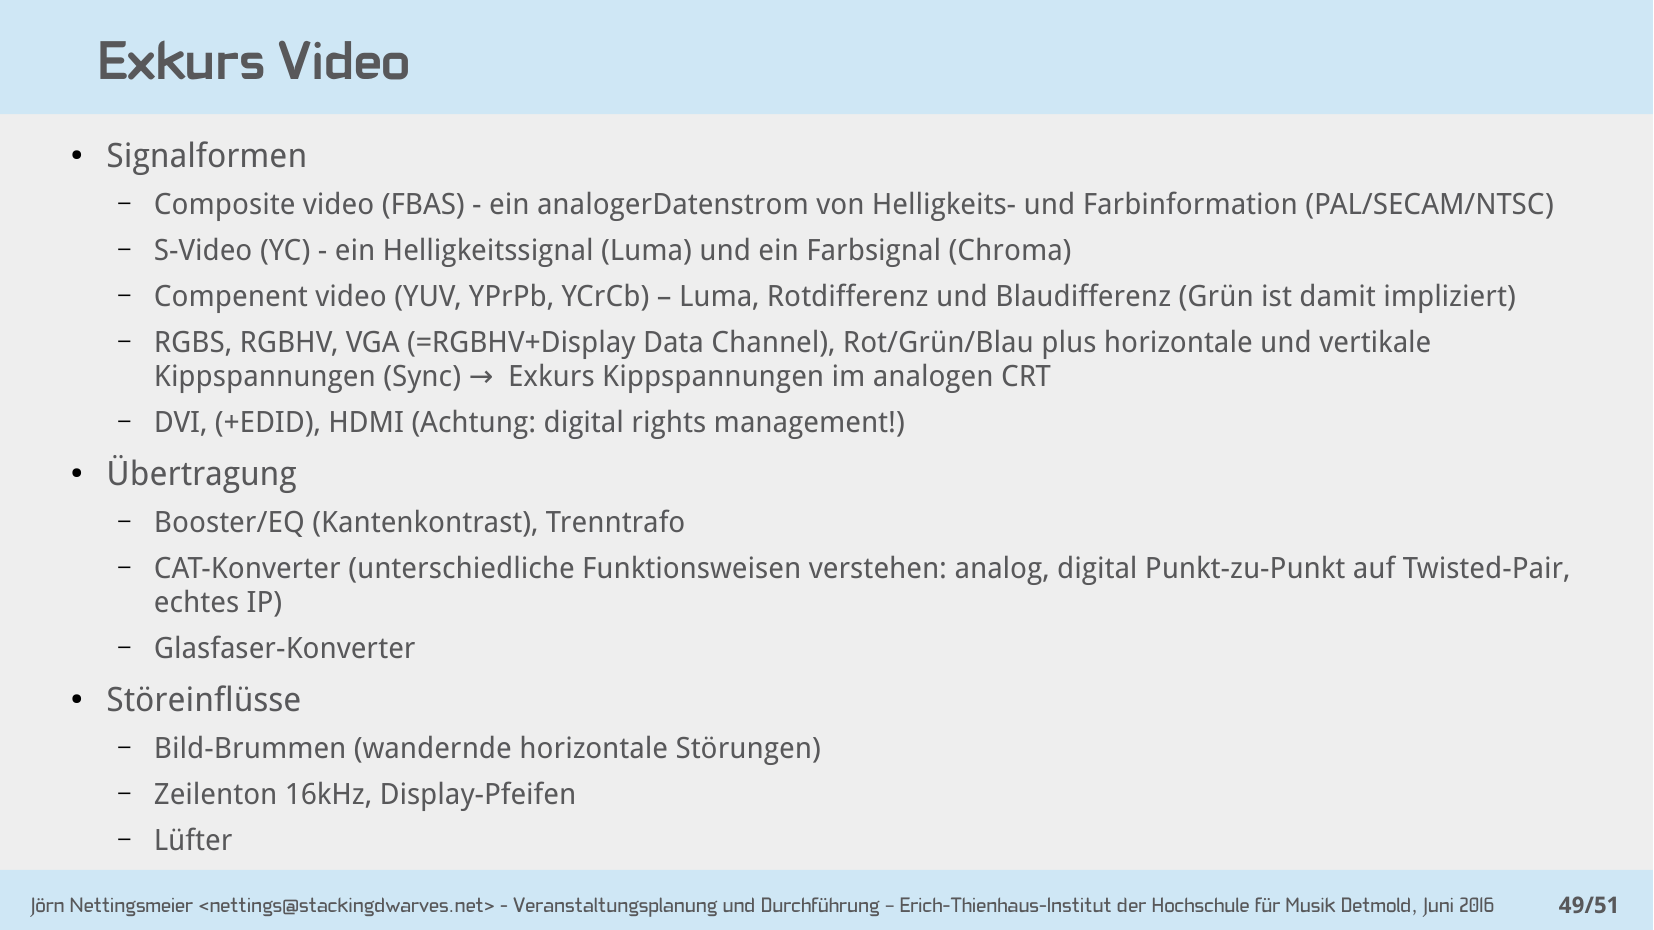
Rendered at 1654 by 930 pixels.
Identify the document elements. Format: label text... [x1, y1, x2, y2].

title Exkurs Video [97, 0, 1537, 136]
text_box [58, 136, 1576, 876]
